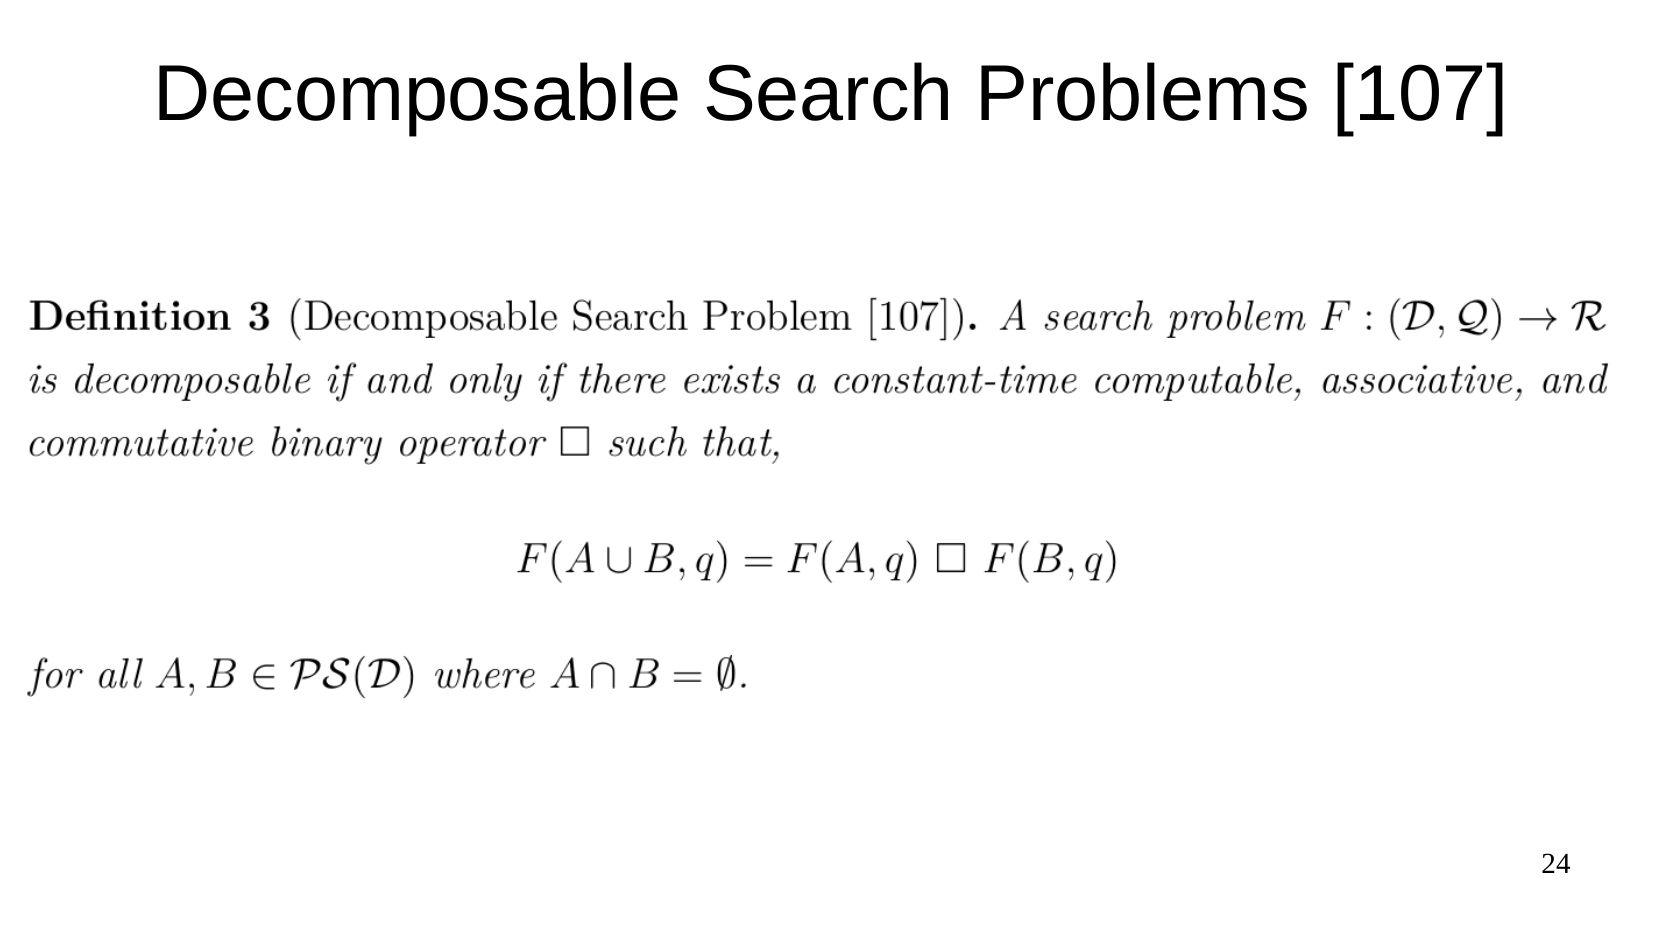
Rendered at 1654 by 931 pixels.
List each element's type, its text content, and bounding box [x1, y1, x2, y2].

picture [24, 289, 1630, 704]
title Decomposable Search Problems [107] [86, 15, 1576, 171]
